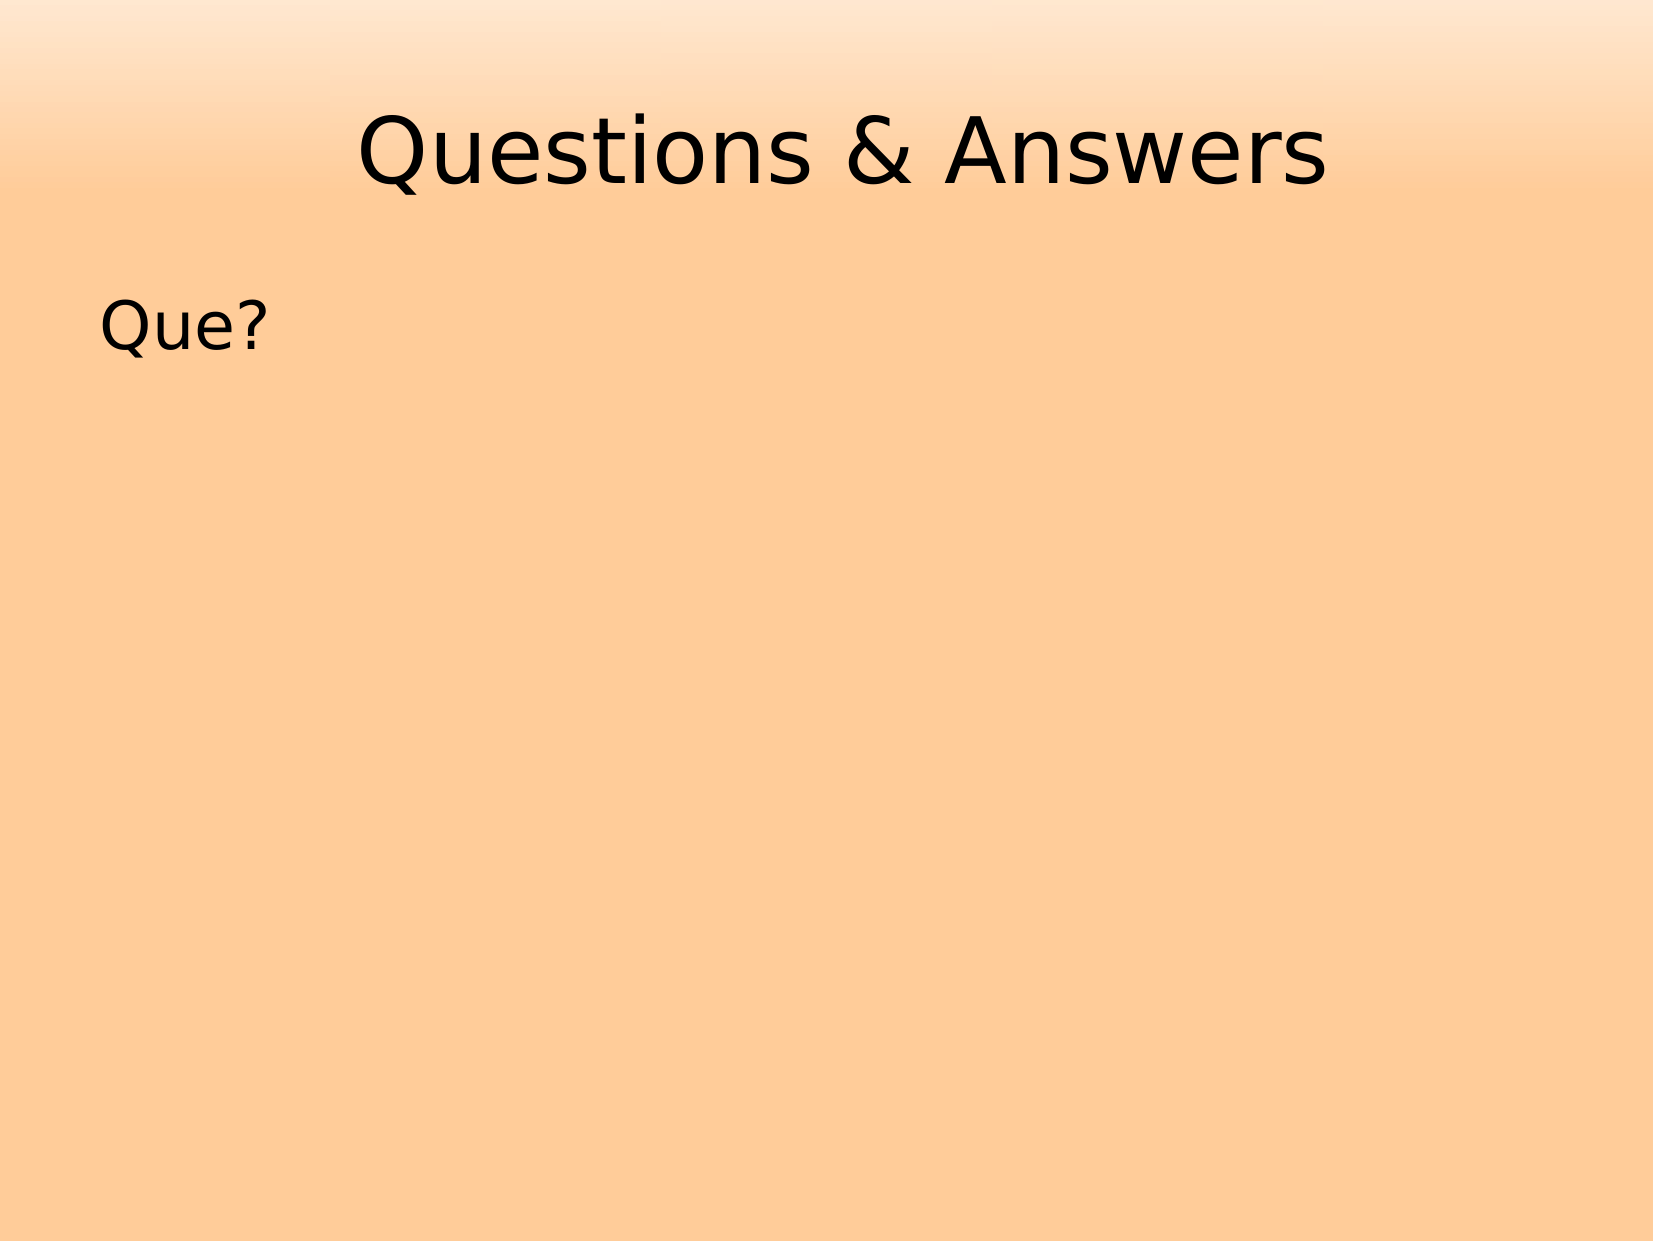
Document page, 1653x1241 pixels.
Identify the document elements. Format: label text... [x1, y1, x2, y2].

list Que? [82, 290, 1570, 1095]
title Questions & Answers [82, 56, 1570, 250]
picture [0, 0, 1653, 188]
